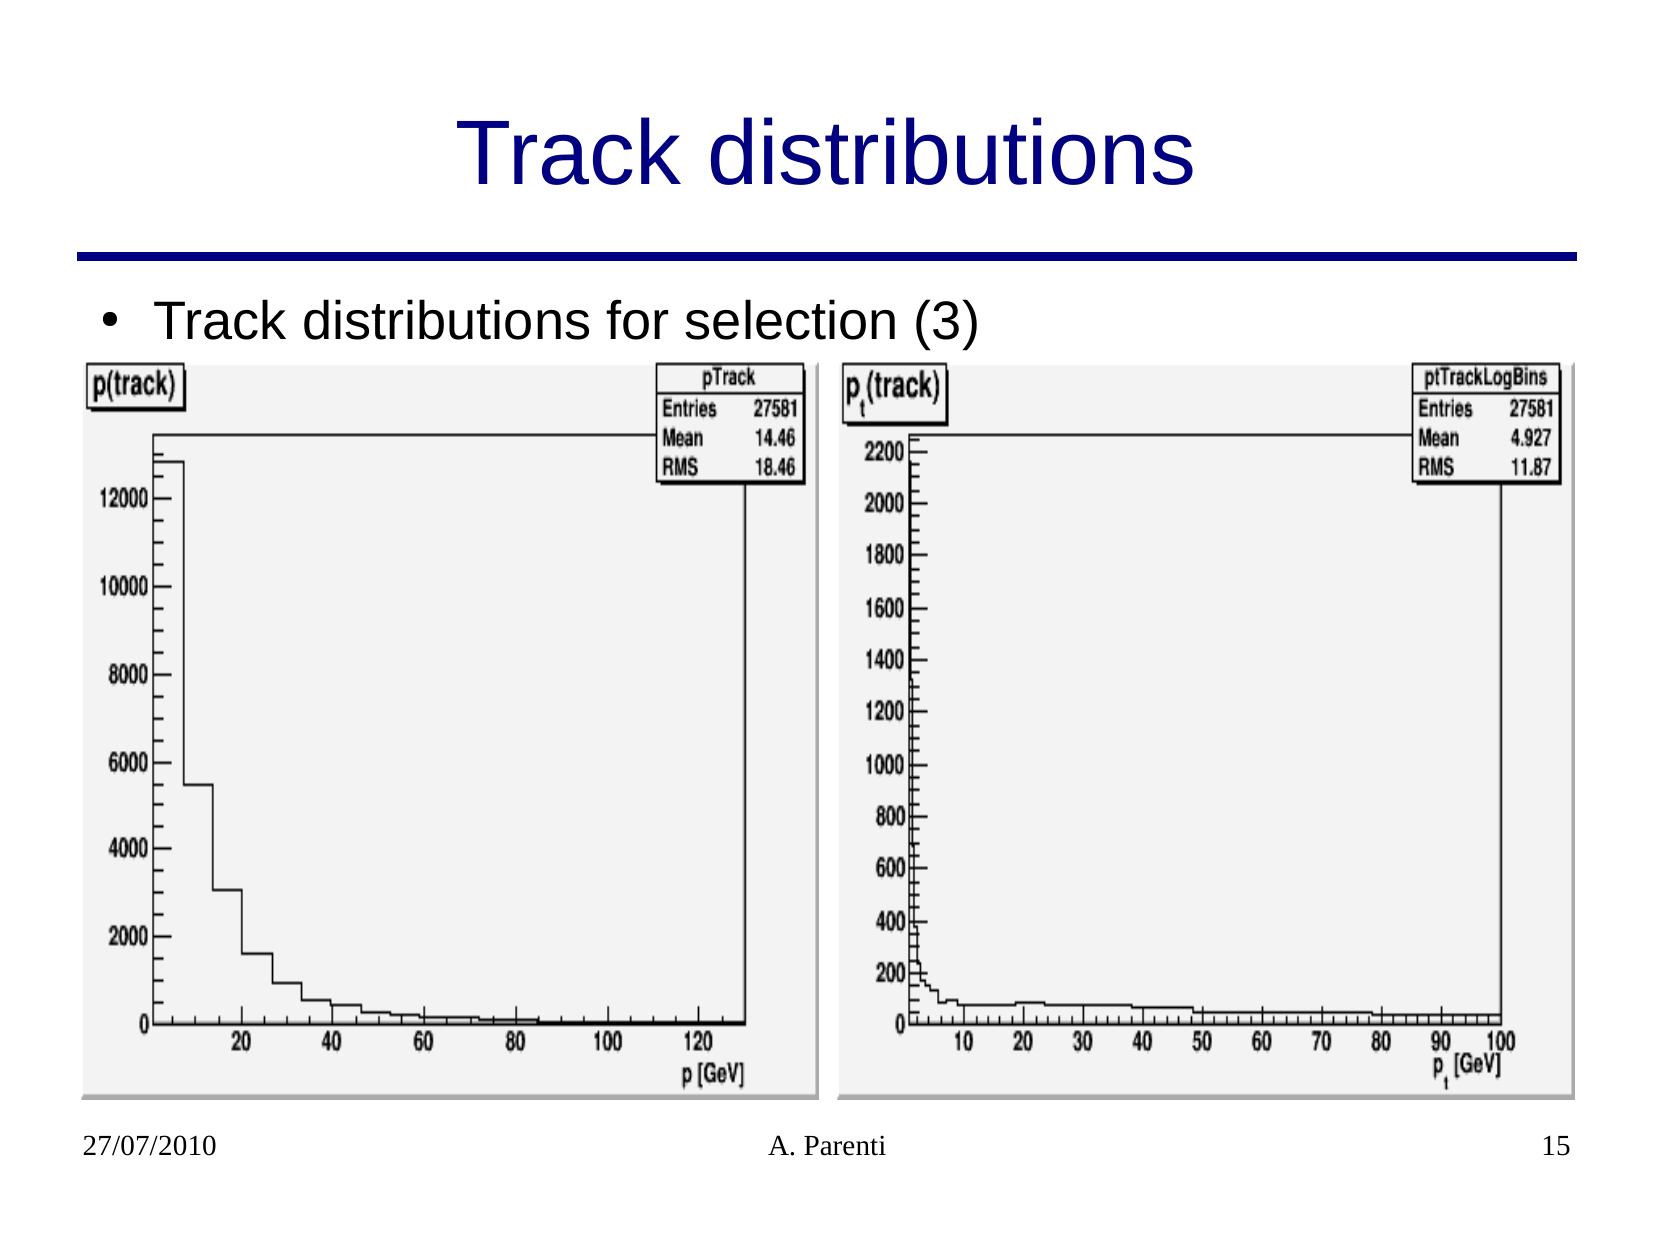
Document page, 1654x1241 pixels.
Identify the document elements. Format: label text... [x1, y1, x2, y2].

picture [836, 361, 1575, 1100]
picture [80, 361, 819, 1100]
title Track distributions [82, 49, 1571, 257]
list Track distributions for selection (3) [82, 290, 1571, 1109]
